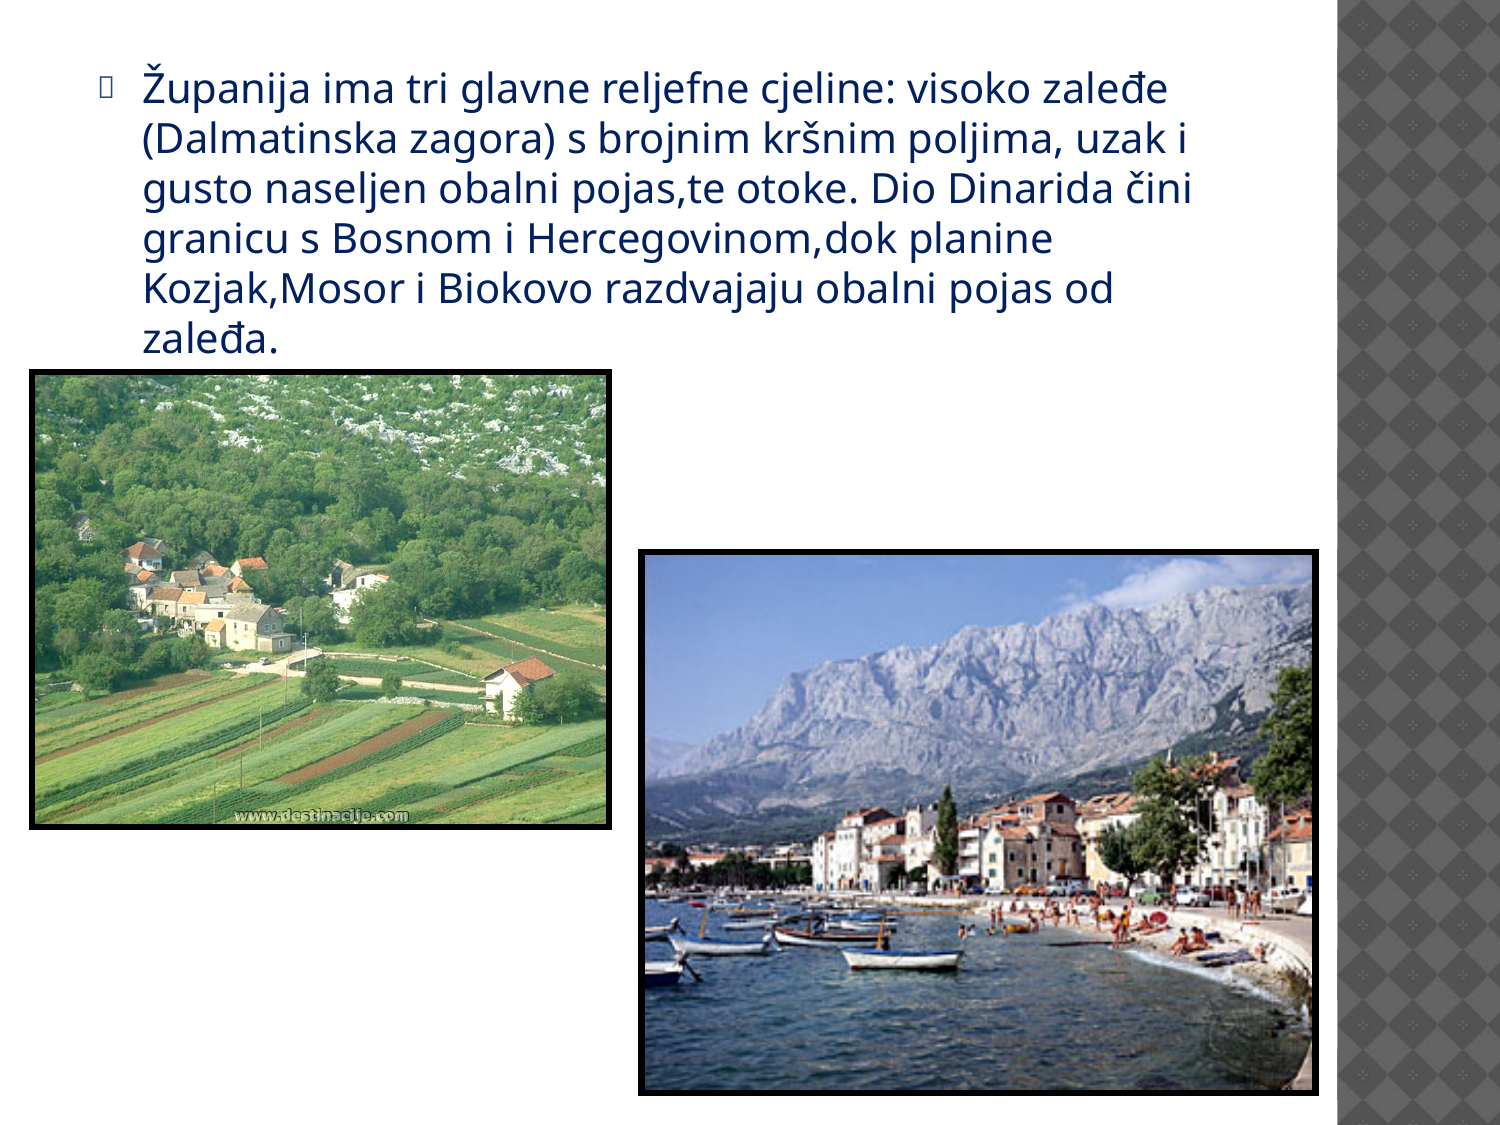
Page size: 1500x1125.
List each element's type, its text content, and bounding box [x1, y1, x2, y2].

list Županija ima tri glavne reljefne cjeline: visoko zaleđe (Dalmatinska zagora) s brojnim kršnim poljima, uzak i gusto naseljen obalni pojas,te otoke. Dio Dinarida čini granicu s Bosnom i Hercegovinom,dok planine Kozjak,Mosor i Biokovo razdvajaju obalni pojas od zaleđa. [82, 46, 1270, 812]
picture [35, 375, 607, 825]
picture [644, 555, 1313, 1090]
picture [1337, 0, 1500, 1125]
